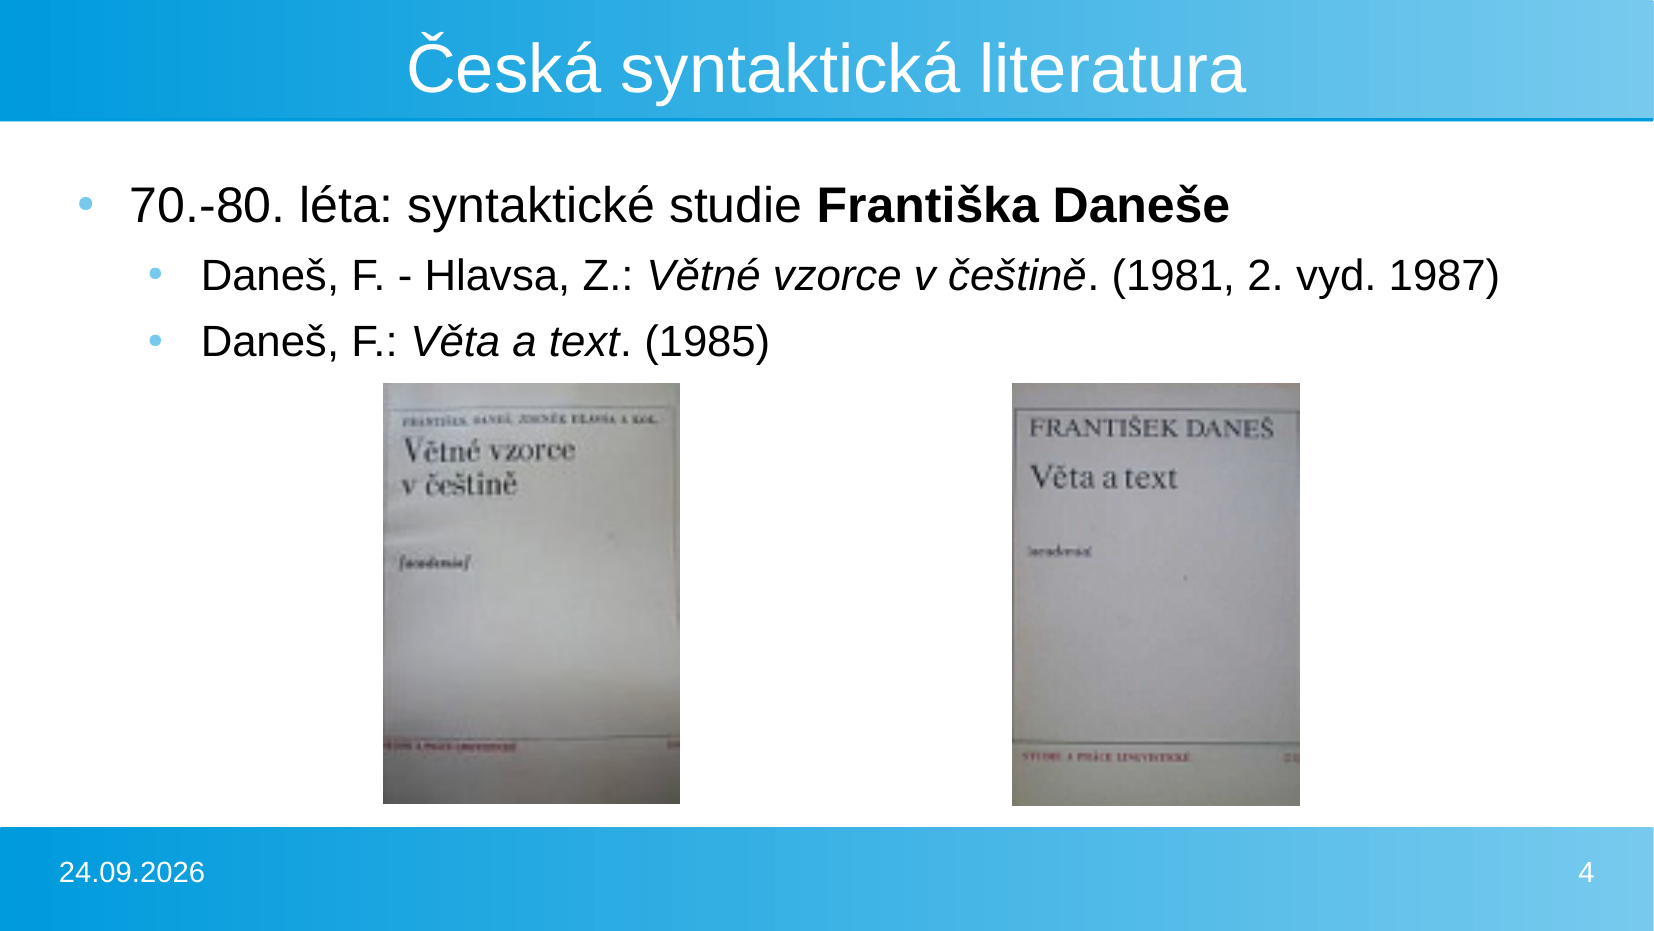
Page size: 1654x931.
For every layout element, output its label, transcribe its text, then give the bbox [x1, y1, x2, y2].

picture [1012, 383, 1300, 806]
picture [383, 383, 680, 804]
title Česká syntaktická literatura [59, 29, 1595, 108]
list 70.-80. léta: syntaktické studie Františka Daneše Daneš, F. - Hlavsa, Z.: Větné vzorce v češtině. (1981, 2. vyd. 1987) Daneš, F.: Věta a text. (1985) [59, 177, 1595, 768]
